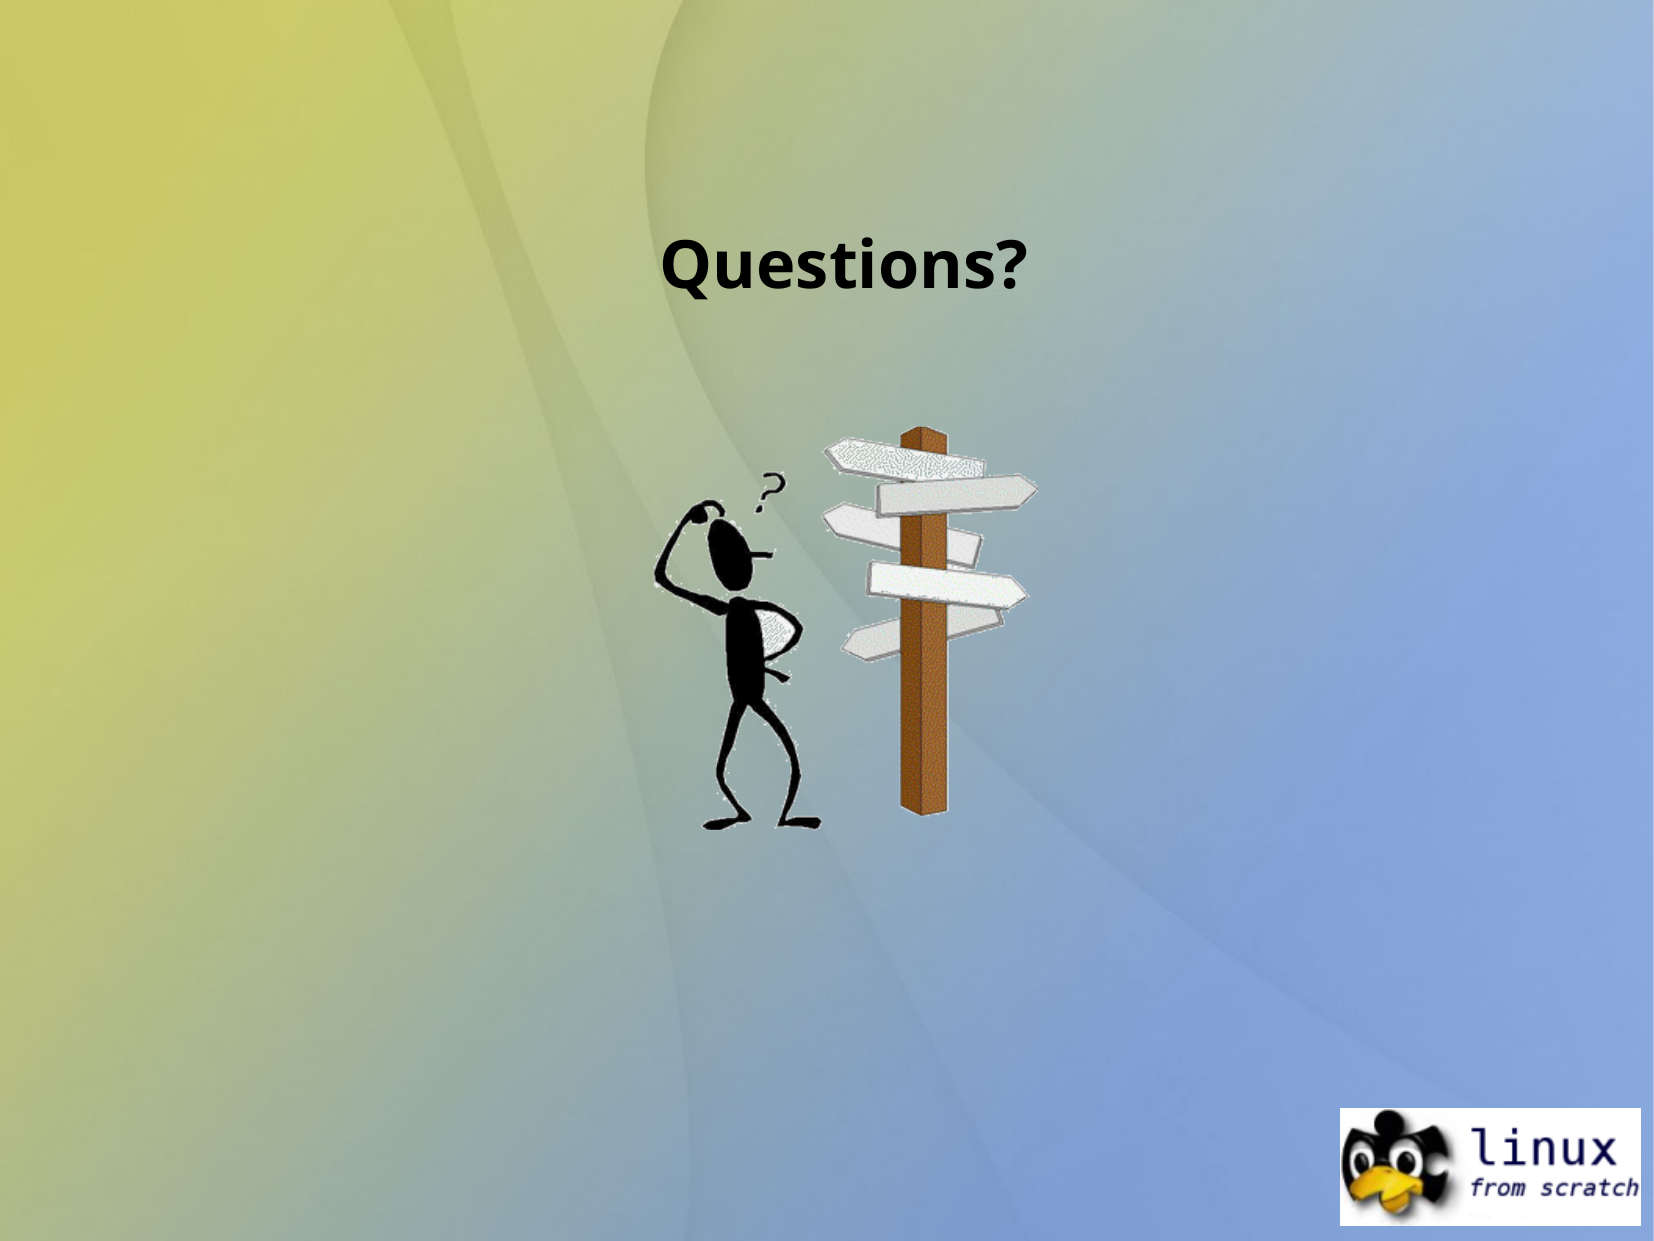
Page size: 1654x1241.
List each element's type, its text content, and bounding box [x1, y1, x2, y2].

subtitle Questions? [600, 187, 1088, 338]
picture [0, 0, 1654, 1241]
